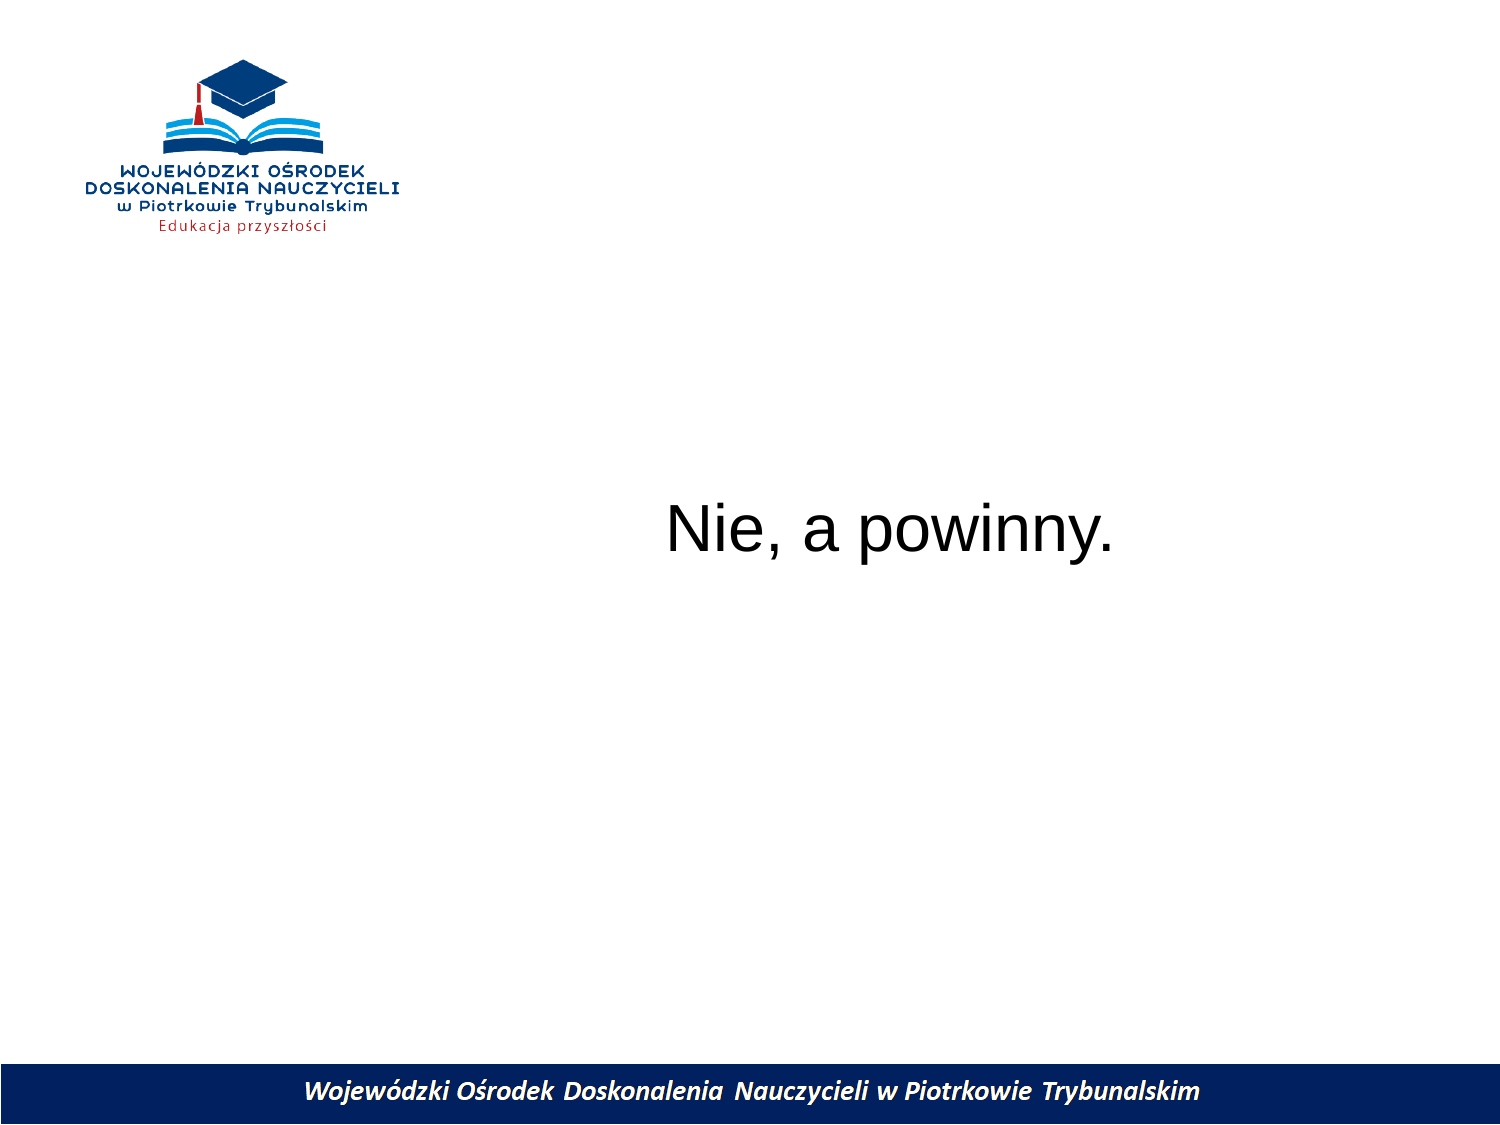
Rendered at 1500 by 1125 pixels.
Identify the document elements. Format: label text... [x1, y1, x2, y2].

subtitle Nie, a powinny. [281, 52, 1500, 998]
